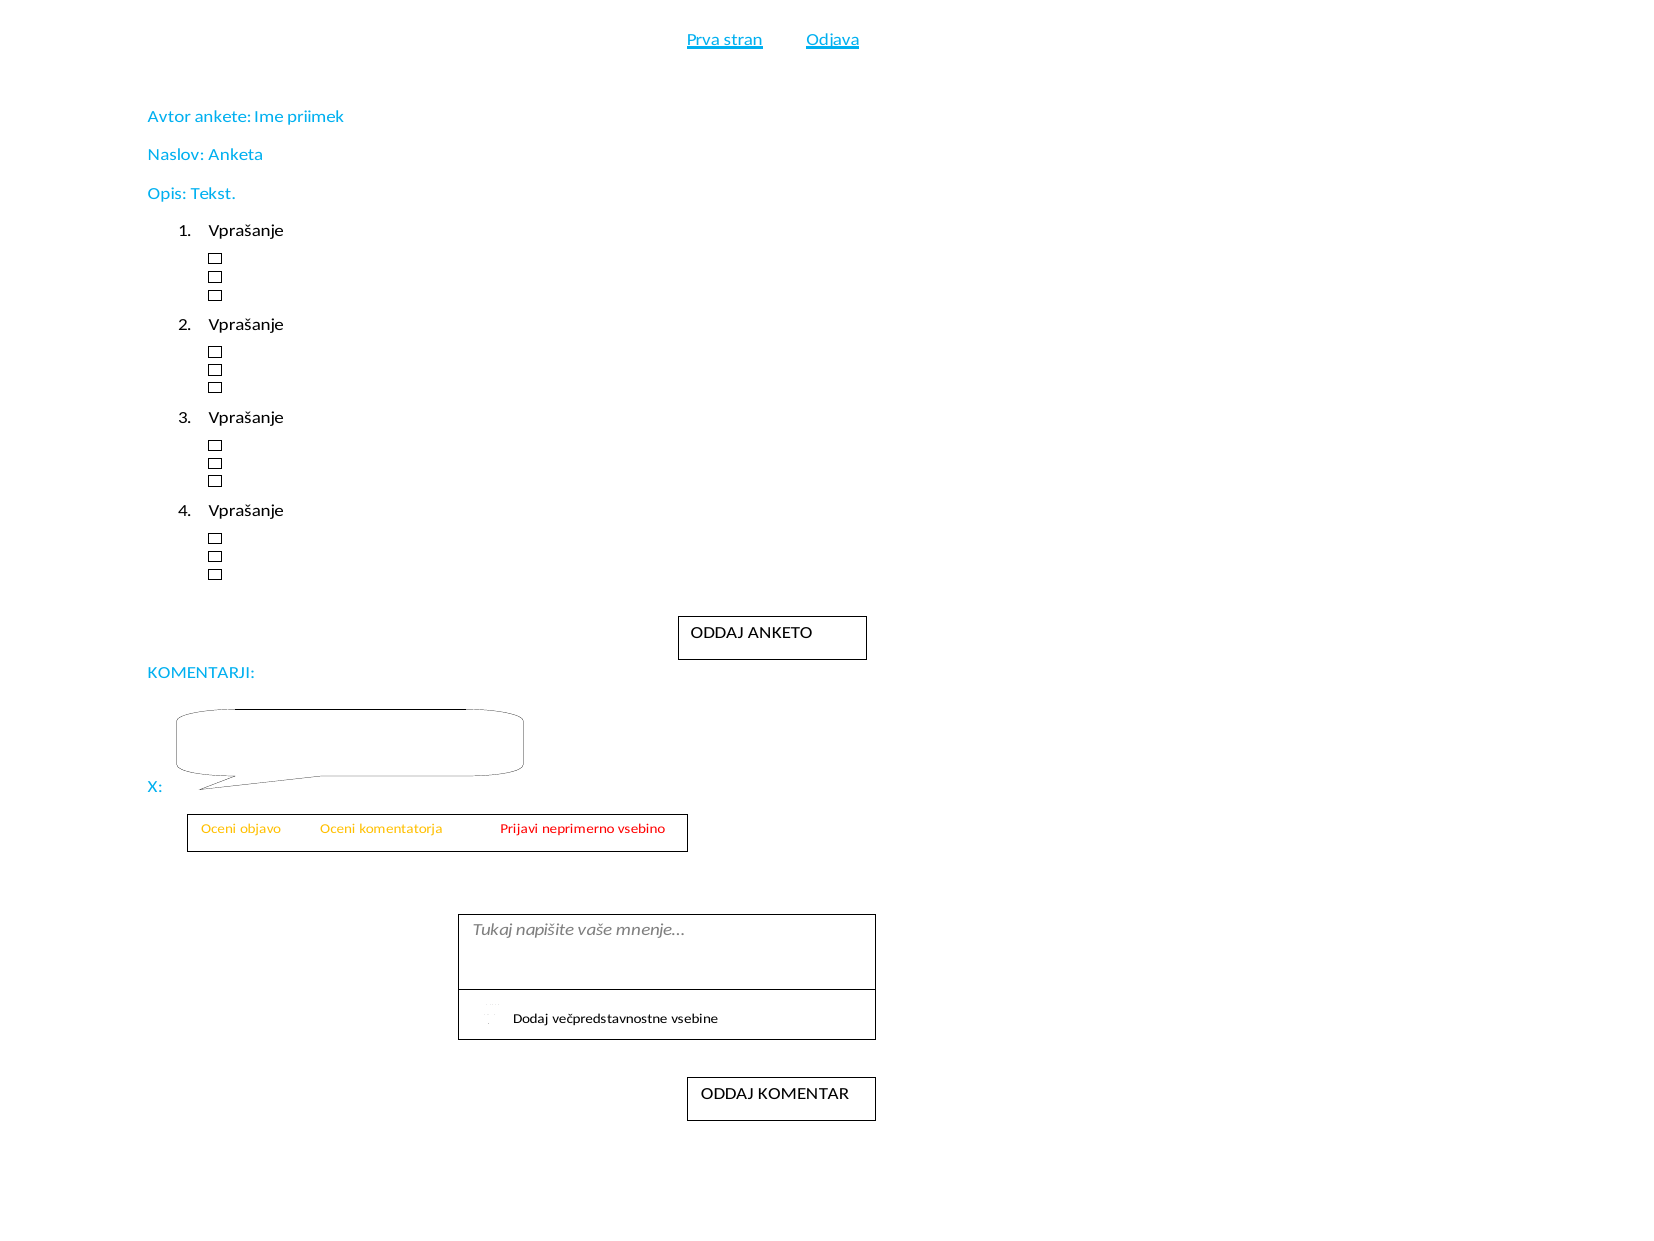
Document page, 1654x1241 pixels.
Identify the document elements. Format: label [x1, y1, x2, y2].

picture [147, 29, 916, 1122]
